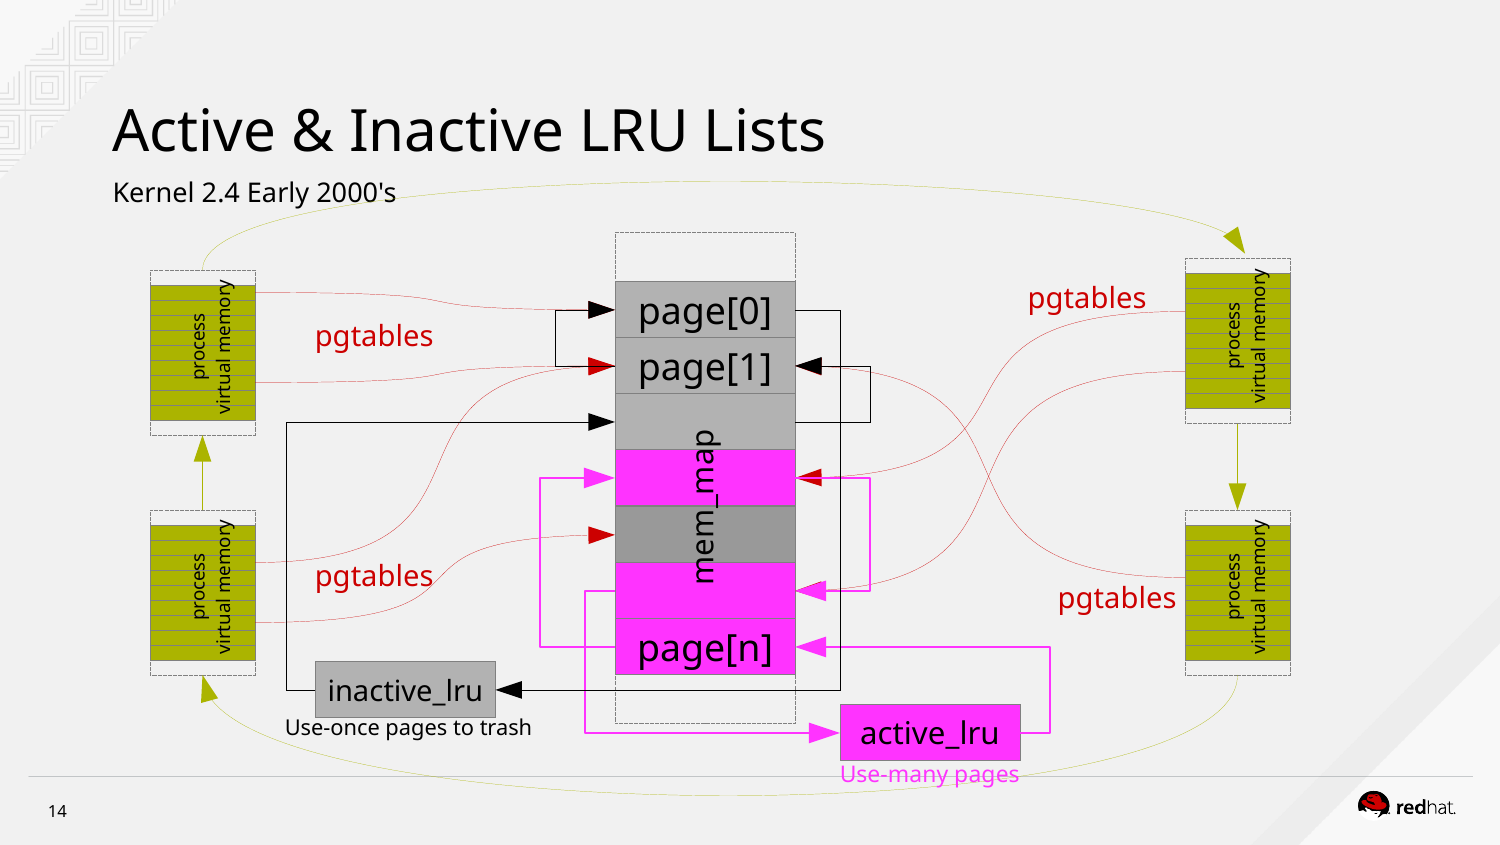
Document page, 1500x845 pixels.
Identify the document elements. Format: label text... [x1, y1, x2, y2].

text_box process virtual memory [177, 270, 241, 429]
text_box [1276, 273, 1291, 409]
text_box active_lru [840, 704, 1021, 750]
text_box process virtual memory [177, 510, 241, 669]
text_box page[n] [615, 619, 796, 675]
picture [0, 0, 1500, 845]
text_box [150, 525, 177, 661]
text_box Use-many pages [825, 750, 1028, 796]
text_box [1185, 525, 1212, 661]
text_box pgtables [1012, 270, 1157, 323]
text_box mem_map [672, 394, 736, 601]
text_box page[1] [615, 337, 796, 393]
text_box pgtables [1042, 570, 1187, 623]
text_box [241, 525, 256, 661]
title Active & Inactive LRU Lists [112, 0, 1388, 169]
text_box pgtables [300, 308, 444, 361]
text_box [1276, 525, 1291, 661]
text_box Kernel 2.4 Early 2000's [112, 173, 1388, 259]
text_box page[0] [615, 281, 796, 337]
text_box [615, 393, 796, 619]
text_box inactive_lru [315, 661, 496, 705]
text_box pgtables [300, 548, 444, 601]
text_box process virtual memory [1212, 258, 1276, 418]
text_box [1185, 273, 1212, 409]
text_box [150, 285, 177, 421]
text_box [241, 285, 256, 421]
text_box process virtual memory [1212, 510, 1276, 669]
text_box Use-once pages to trash [270, 705, 539, 748]
